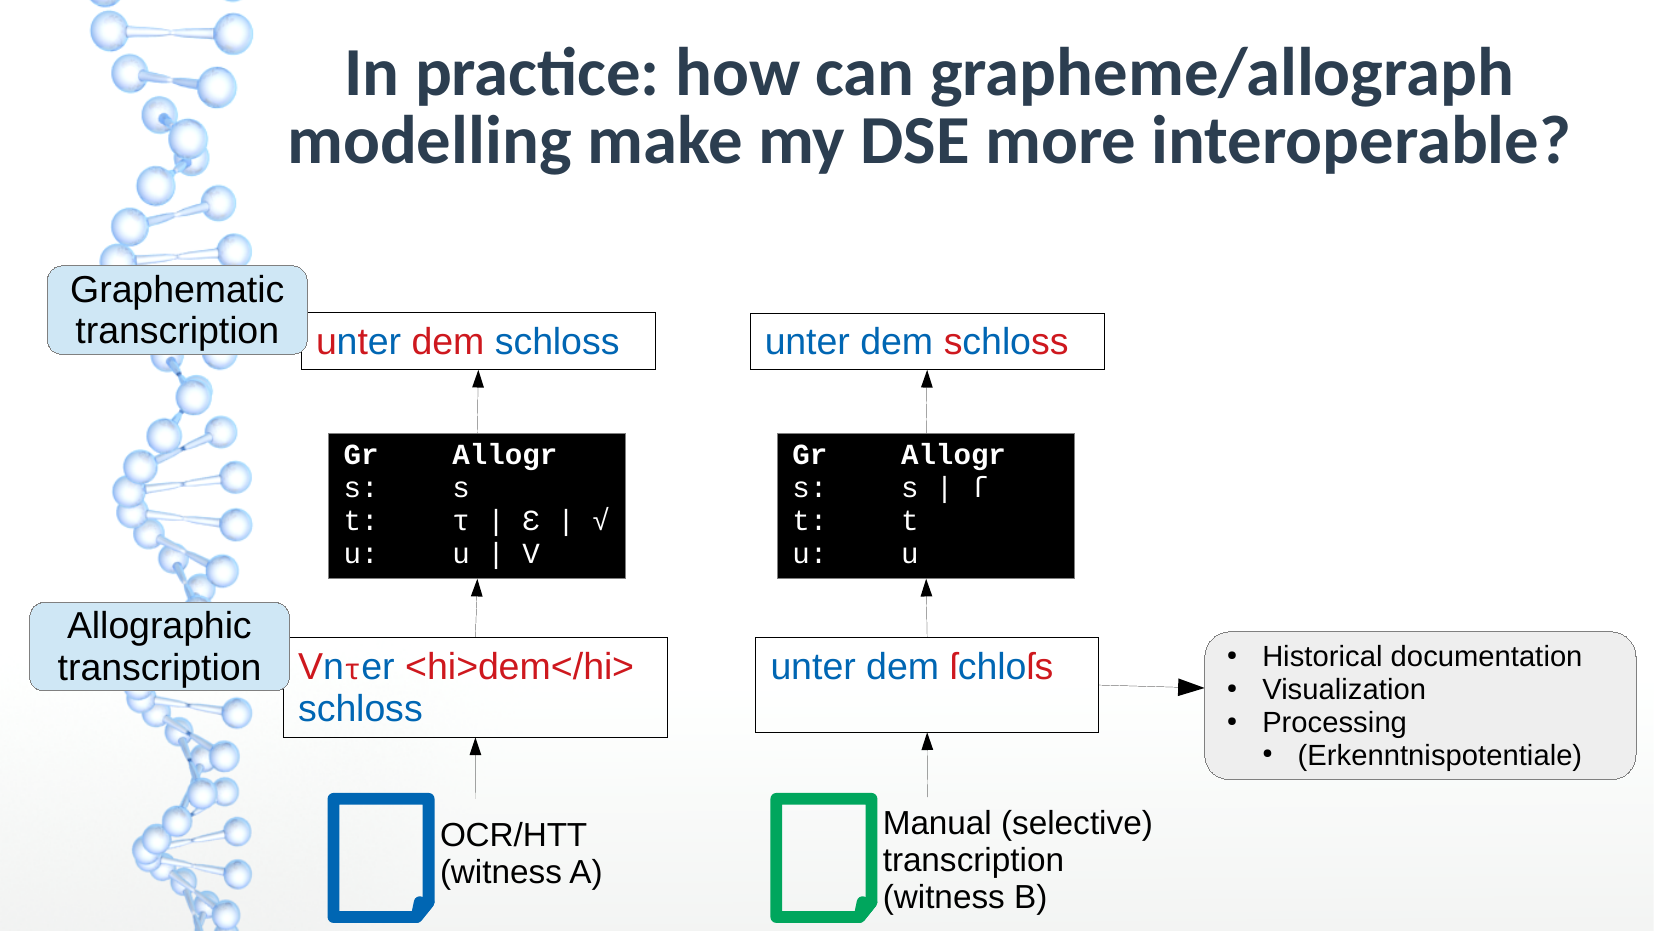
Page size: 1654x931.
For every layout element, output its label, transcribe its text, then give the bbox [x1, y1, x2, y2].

text_box Allographic transcription [29, 602, 290, 691]
text_box Gr Allogr s: s | ſ t: t u: u [777, 433, 1075, 579]
text_box Graphematic transcription [47, 265, 308, 355]
text_box unter dem ſchloſs [755, 637, 1099, 733]
text_box Manual (selective) transcription (witness B) [868, 797, 1169, 924]
text_box unter dem schloss [750, 313, 1105, 370]
text_box Historical documentation Visualization Processing (Erkenntnispotentiale) [1204, 631, 1637, 780]
text_box Gr Allogr s: s t: τ | Ɛ | √ u: u | V [328, 433, 626, 579]
picture [0, 0, 1654, 931]
text_box OCR/HTT (witness A) [435, 809, 618, 898]
text_box Vnτer <hi>dem</hi> schloss [283, 637, 668, 738]
title In practice: how can grapheme/allograph modelling make my DSE more interoperable? [265, 35, 1595, 189]
text_box unter dem schloss [301, 312, 656, 370]
